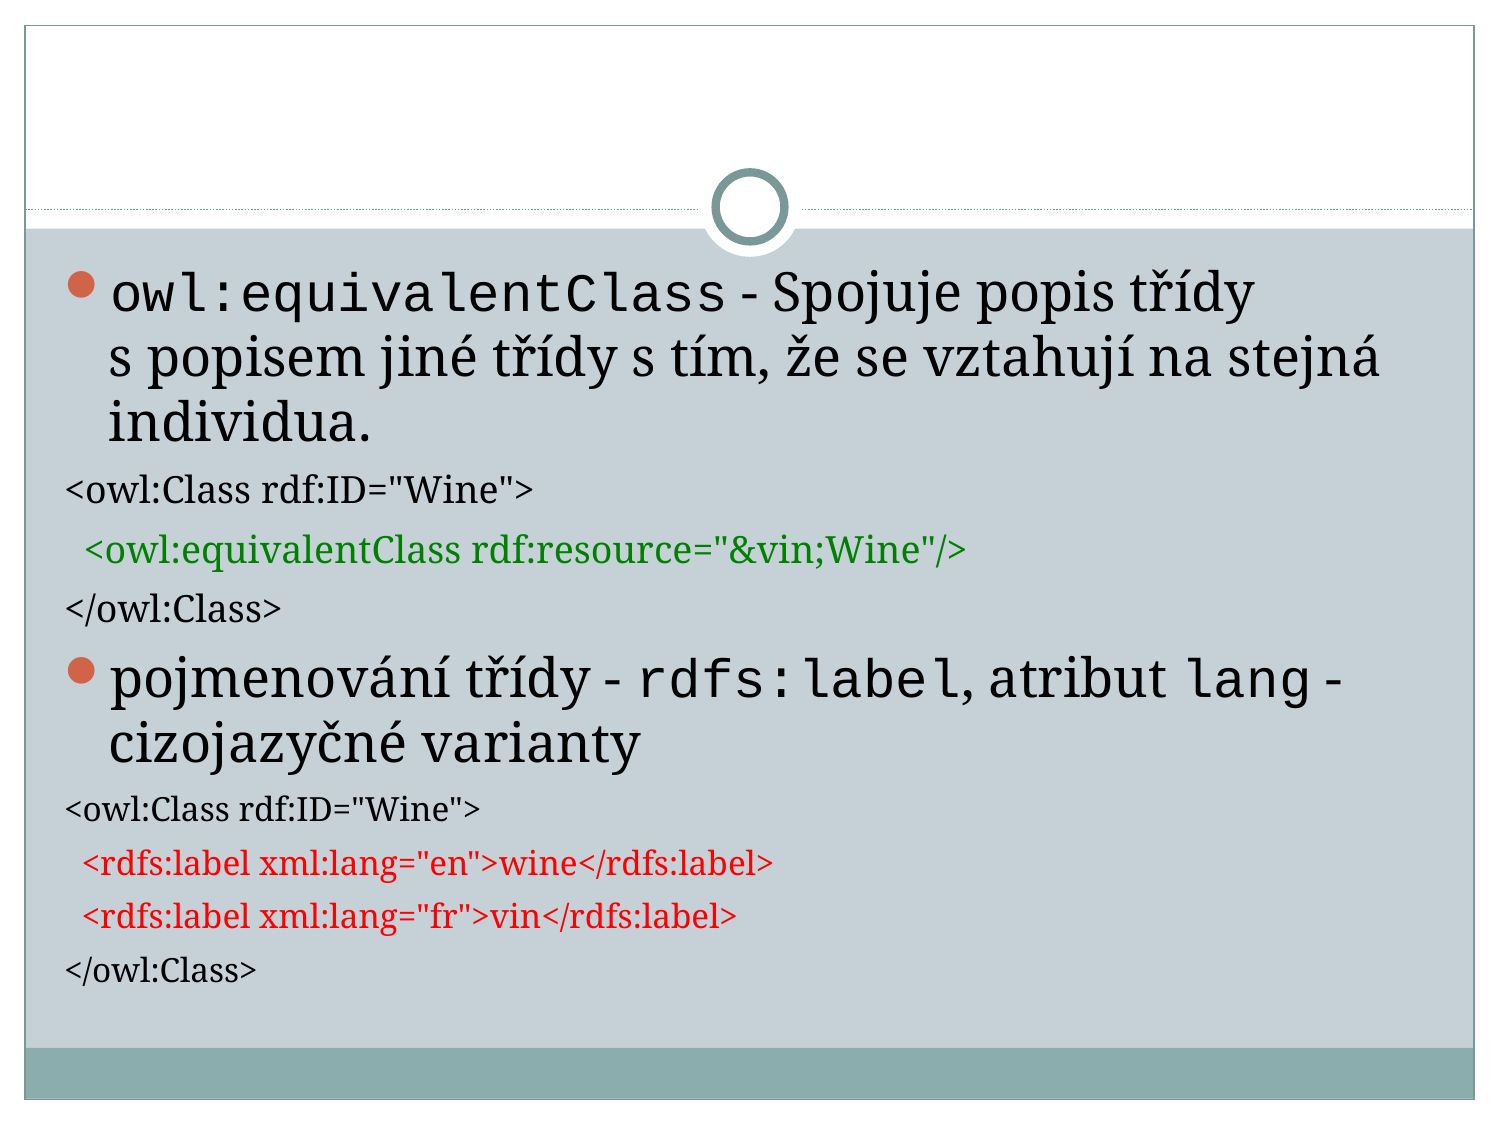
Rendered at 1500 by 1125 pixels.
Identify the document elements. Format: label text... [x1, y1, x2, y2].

list owl:equivalentClass - Spojuje popis třídy s popisem jiné třídy s tím, že se vztahují na stejná individua. <owl:Class rdf:ID="Wine"> <owl:equivalentClass rdf:resource="&vin;Wine"/> </owl:Class> pojmenování třídy - rdfs:label, atribut lang - cizojazyčné varianty <owl:Class rdf:ID="Wine"> <rdfs:label xml:lang="en">wine</rdfs:label> <rdfs:label xml:lang="fr">vin</rdfs:label> </owl:Class> [49, 249, 1450, 1006]
